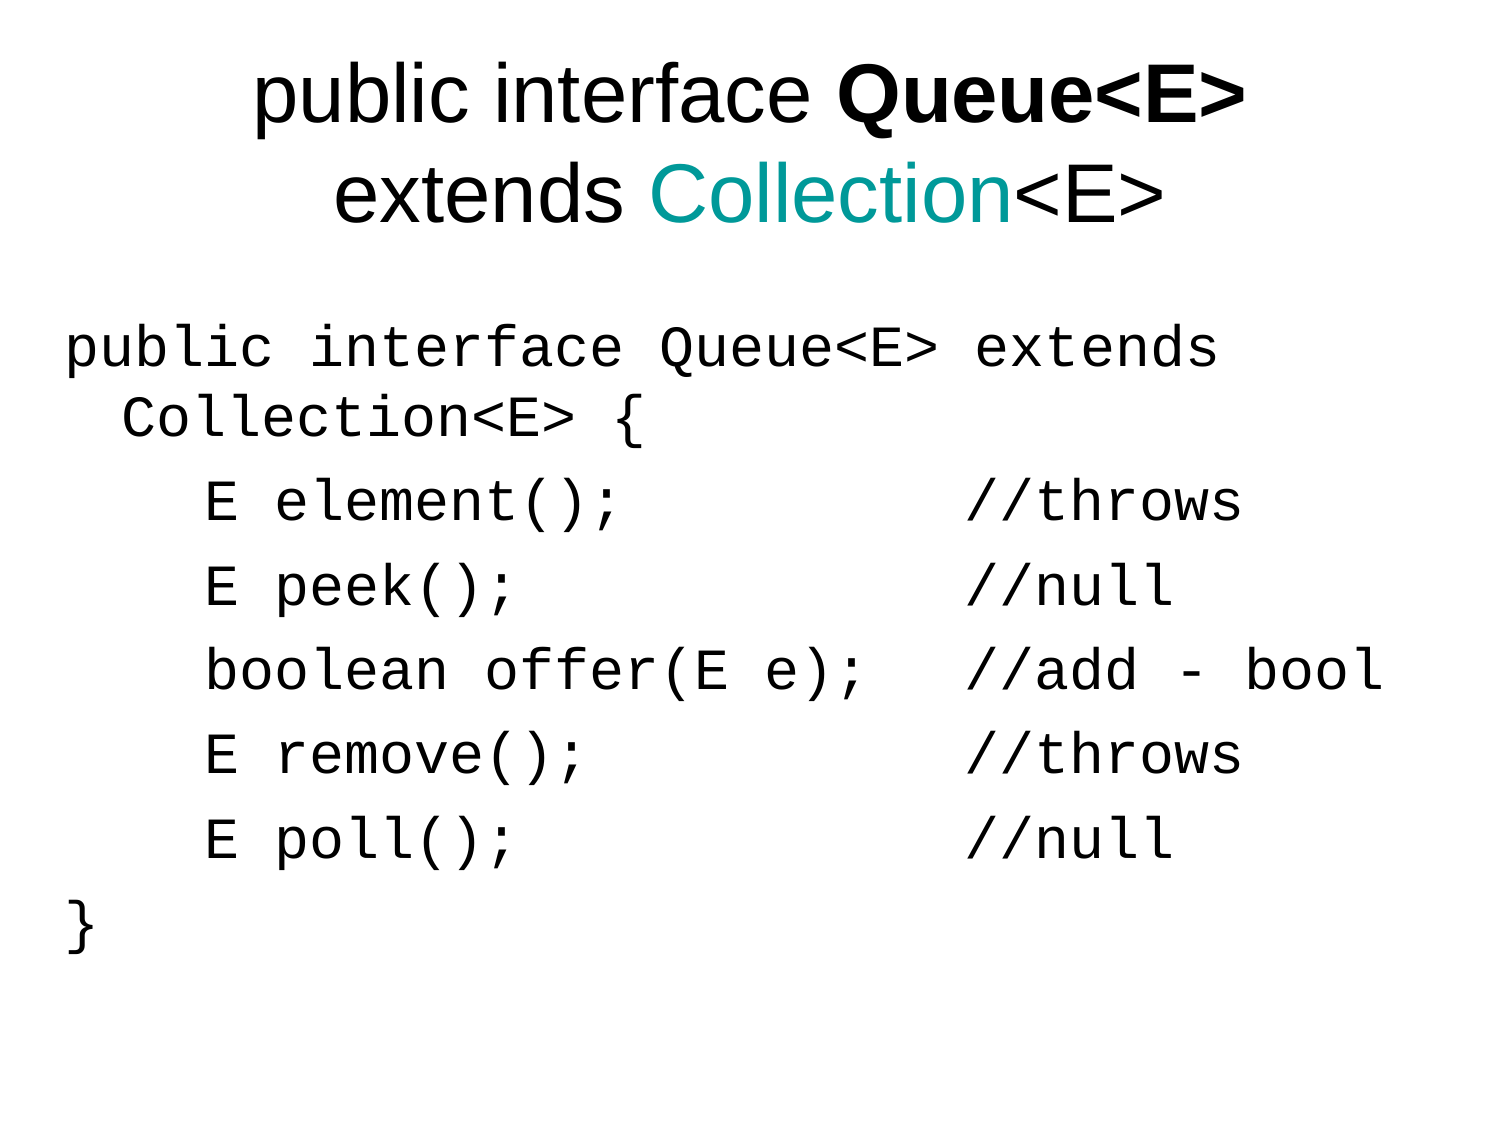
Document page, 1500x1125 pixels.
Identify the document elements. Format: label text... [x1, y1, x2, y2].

title public interface Queue<E> extends Collection<E> [75, 31, 1426, 247]
list public interface Queue<E> extends Collection<E> { E element(); //throws E peek(); //null boolean offer(E e); //add - bool E remove(); //throws E poll(); //null } [49, 299, 1438, 1005]
